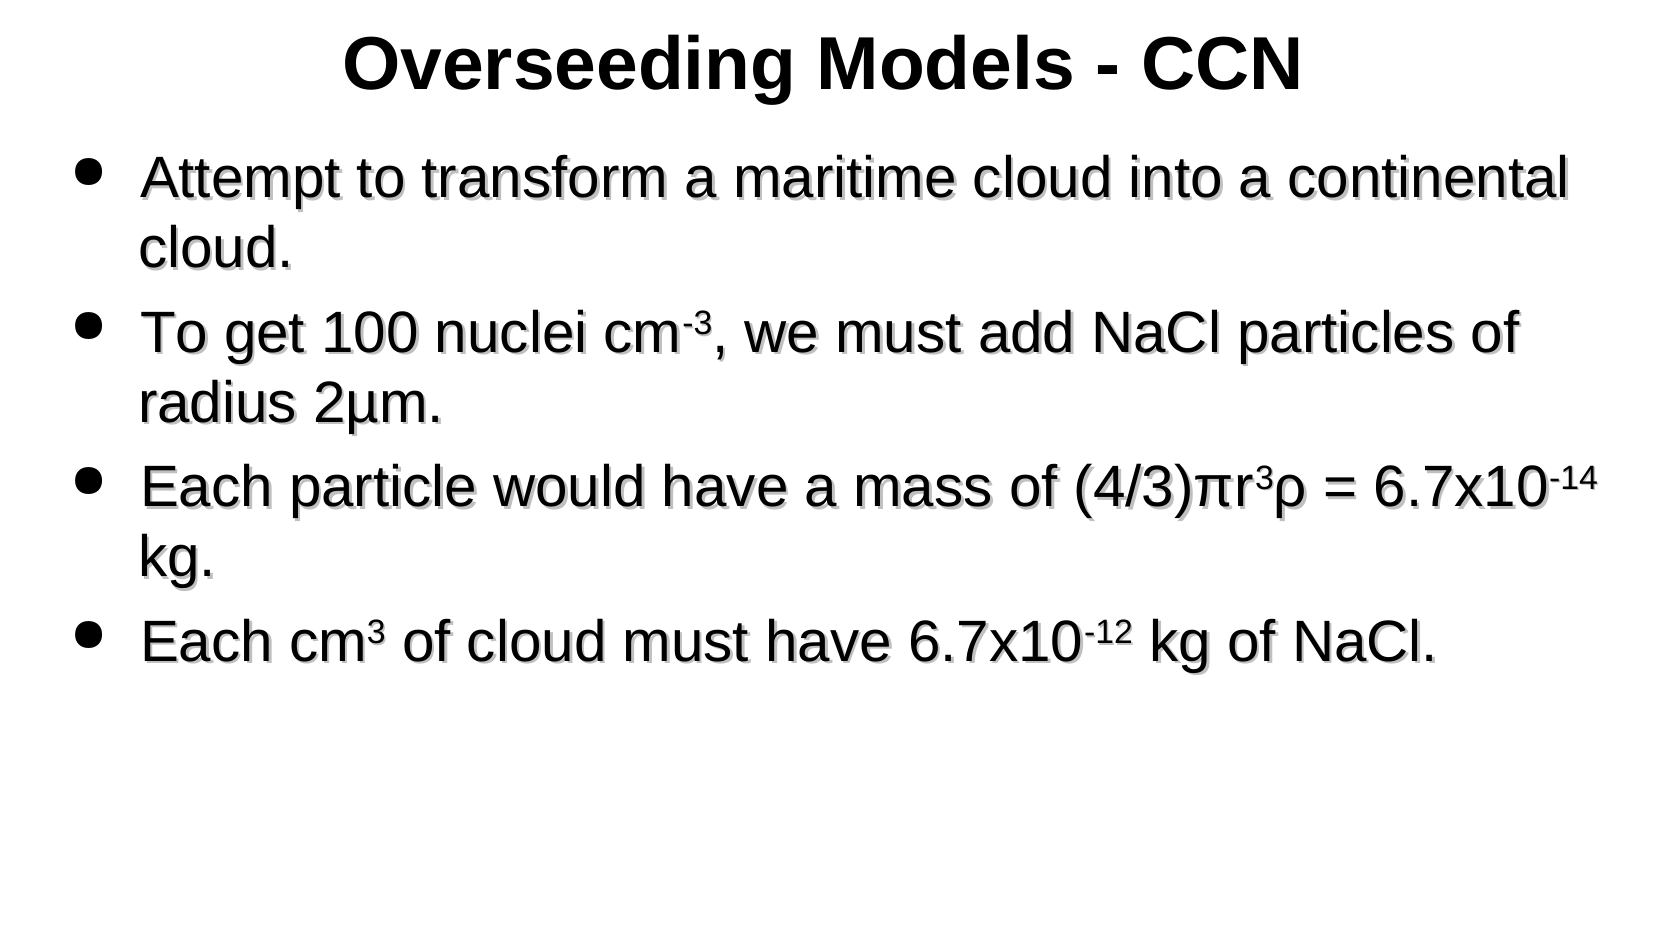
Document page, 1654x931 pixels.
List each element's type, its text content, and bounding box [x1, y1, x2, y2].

title Overseeding Models - CCN [0, 5, 1651, 113]
text_box Attempt to transform a maritime cloud into a continental cloud. To get 100 nuclei cm-3, we must add NaCl particles of radius 2µm. Each particle would have a mass of (4/3)πr3ρ = 6.7x10-14 kg. Each cm3 of cloud must have 6.7x10-12 kg of NaCl. [53, 131, 1638, 681]
